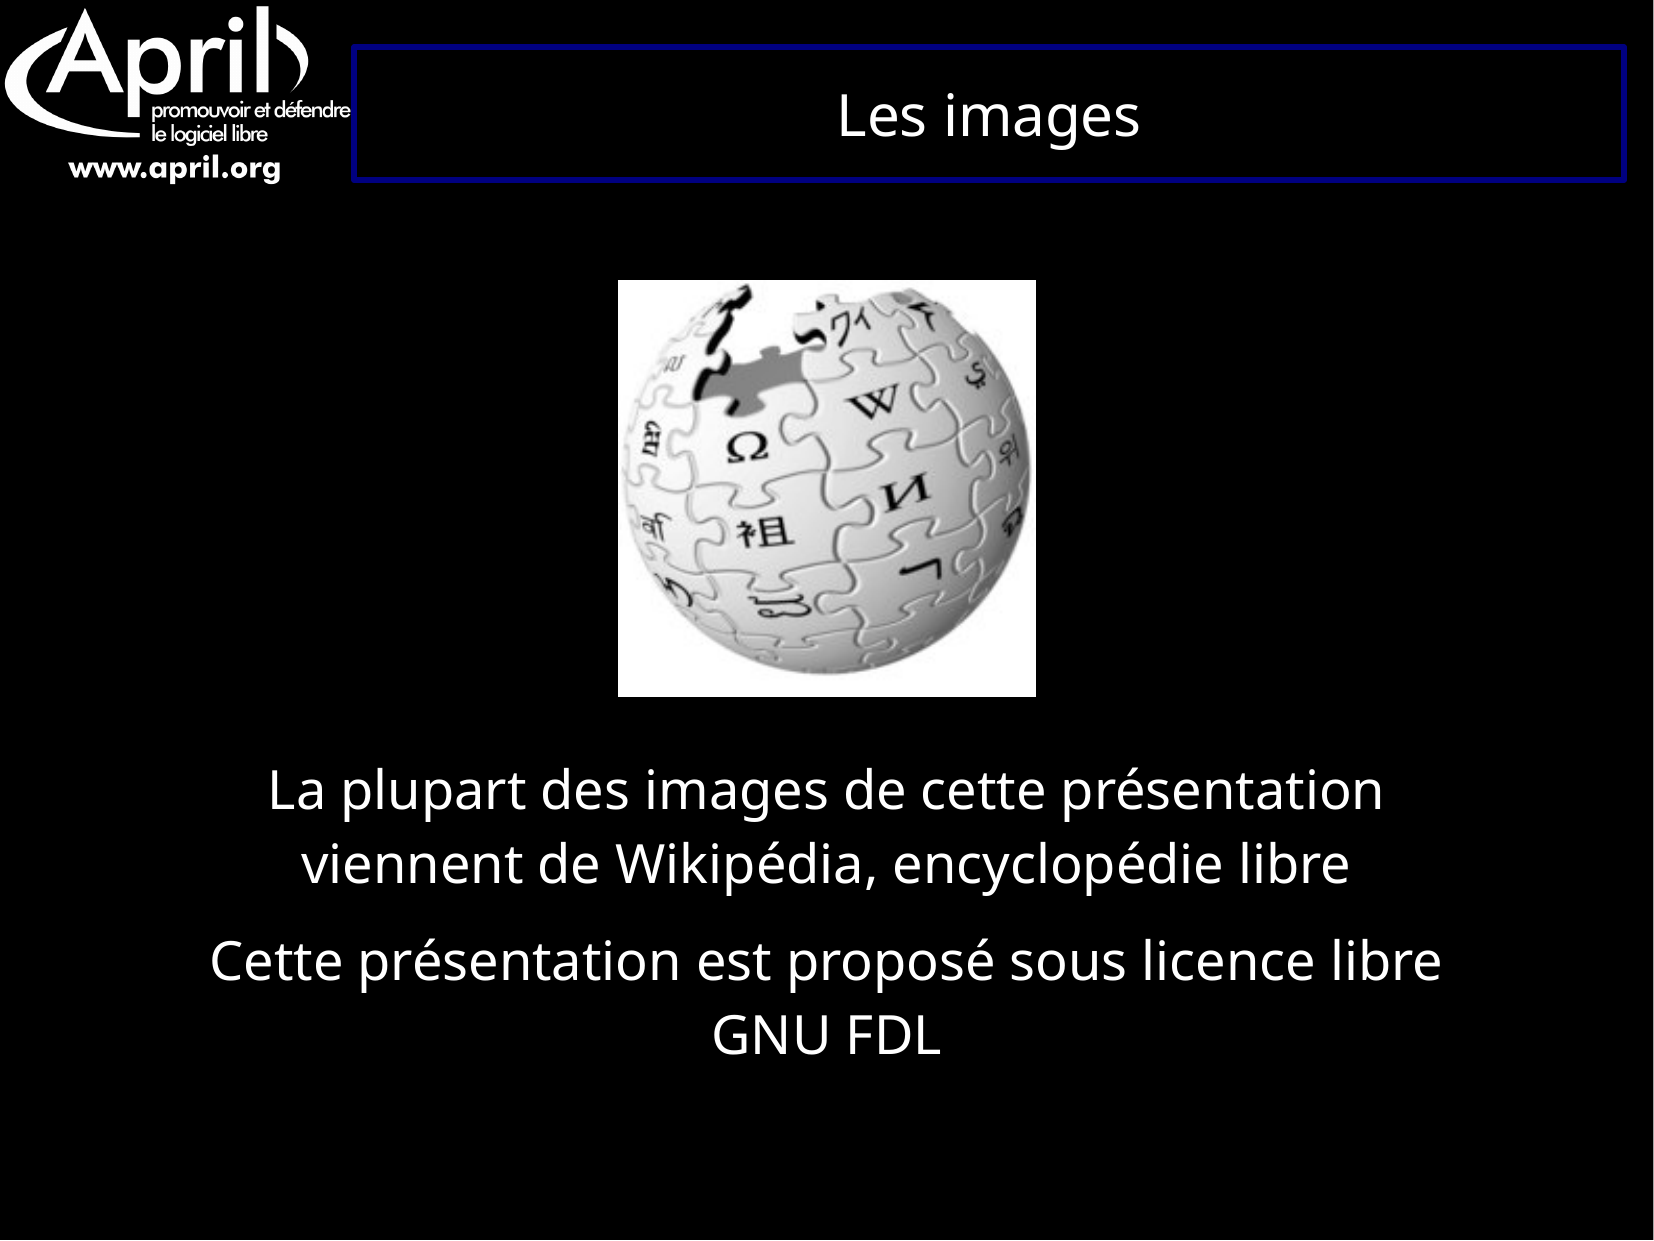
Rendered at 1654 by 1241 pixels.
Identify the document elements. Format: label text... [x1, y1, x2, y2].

text_box Cette présentation est proposé sous licence libre GNU FDL [191, 915, 1462, 1056]
picture [618, 280, 1036, 697]
title Les images [354, 47, 1625, 181]
text_box La plupart des images de cette présentation viennent de Wikipédia, encyclopédie libre [191, 744, 1462, 885]
picture [0, 0, 355, 200]
